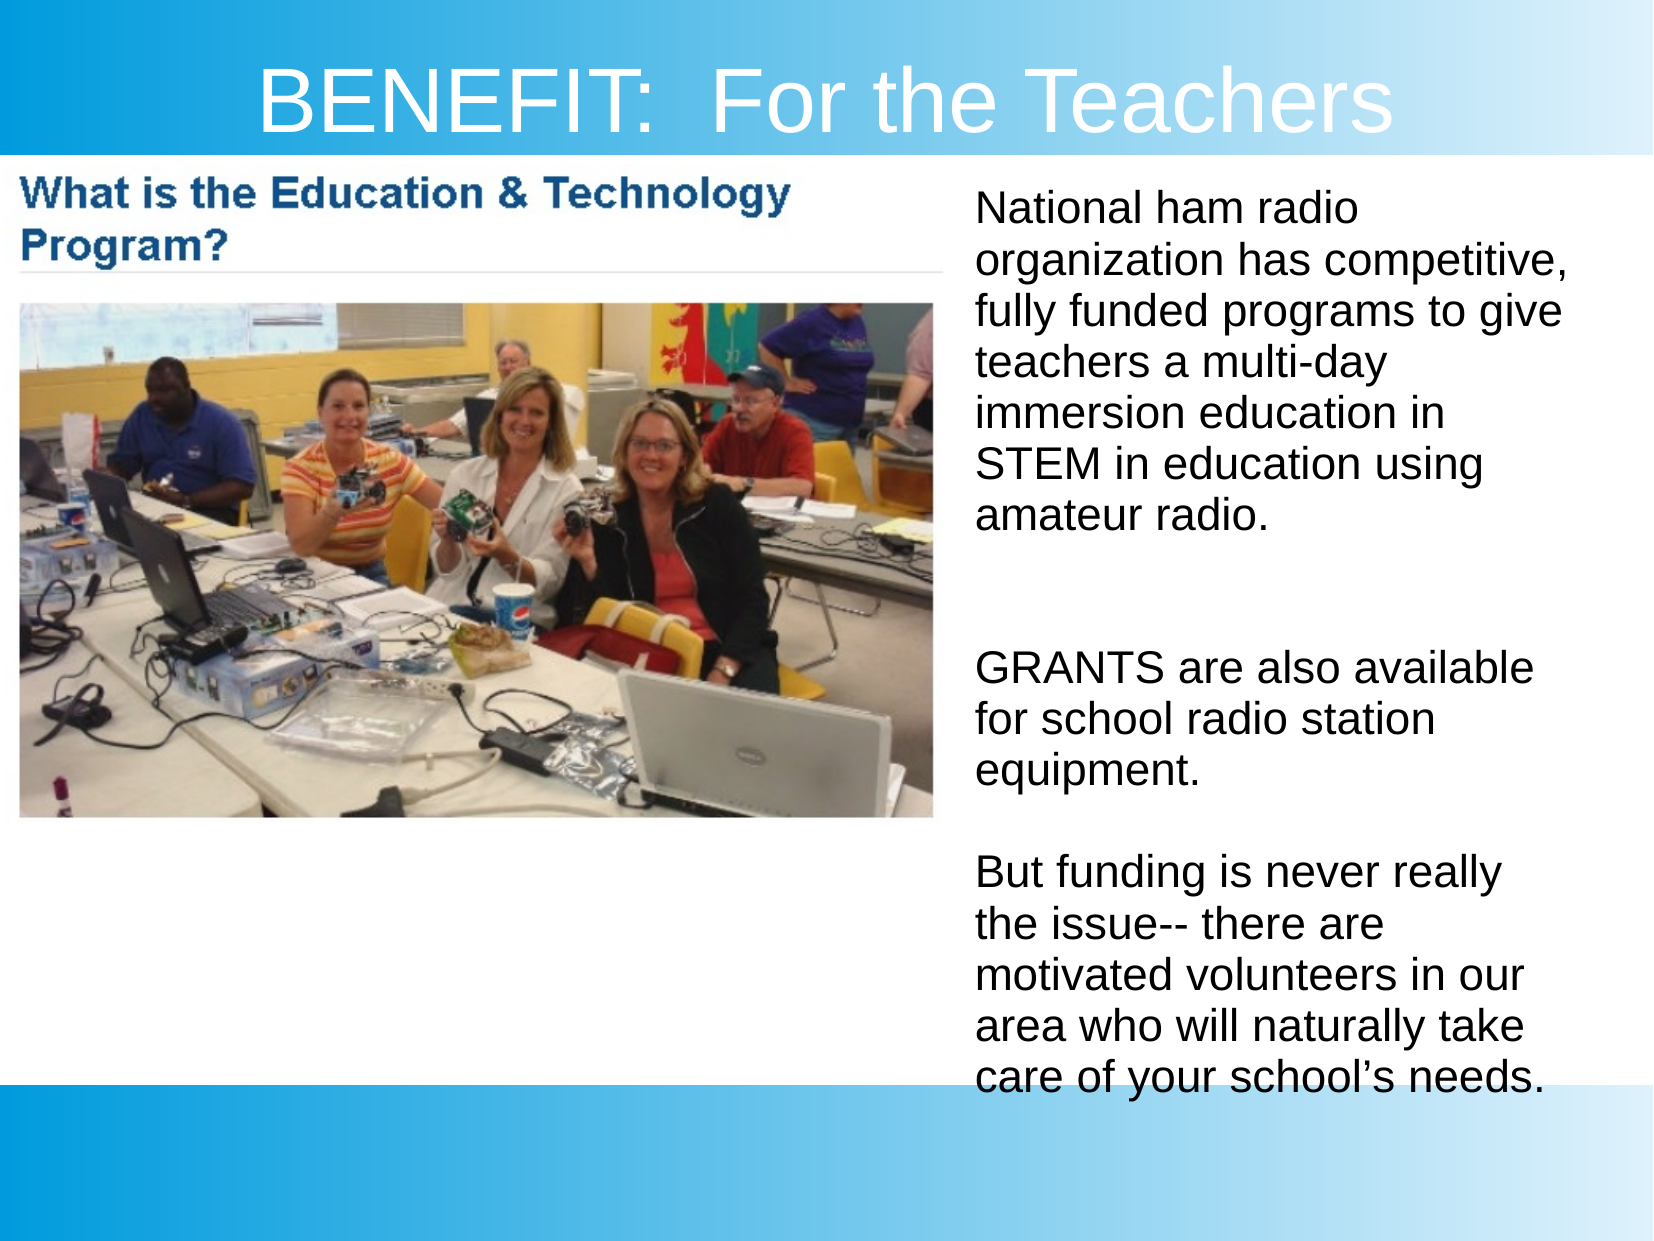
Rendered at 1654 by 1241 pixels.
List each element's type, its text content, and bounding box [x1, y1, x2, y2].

picture [4, 164, 946, 841]
text_box National ham radio organization has competitive, fully funded programs to give teachers a multi-day immersion education in STEM in education using amateur radio. GRANTS are also available for school radio station equipment. But funding is never really the issue-- there are motivated volunteers in our area who will naturally take care of your school’s needs. [960, 175, 1591, 1111]
title BENEFIT: For the Teachers [82, 49, 1571, 154]
